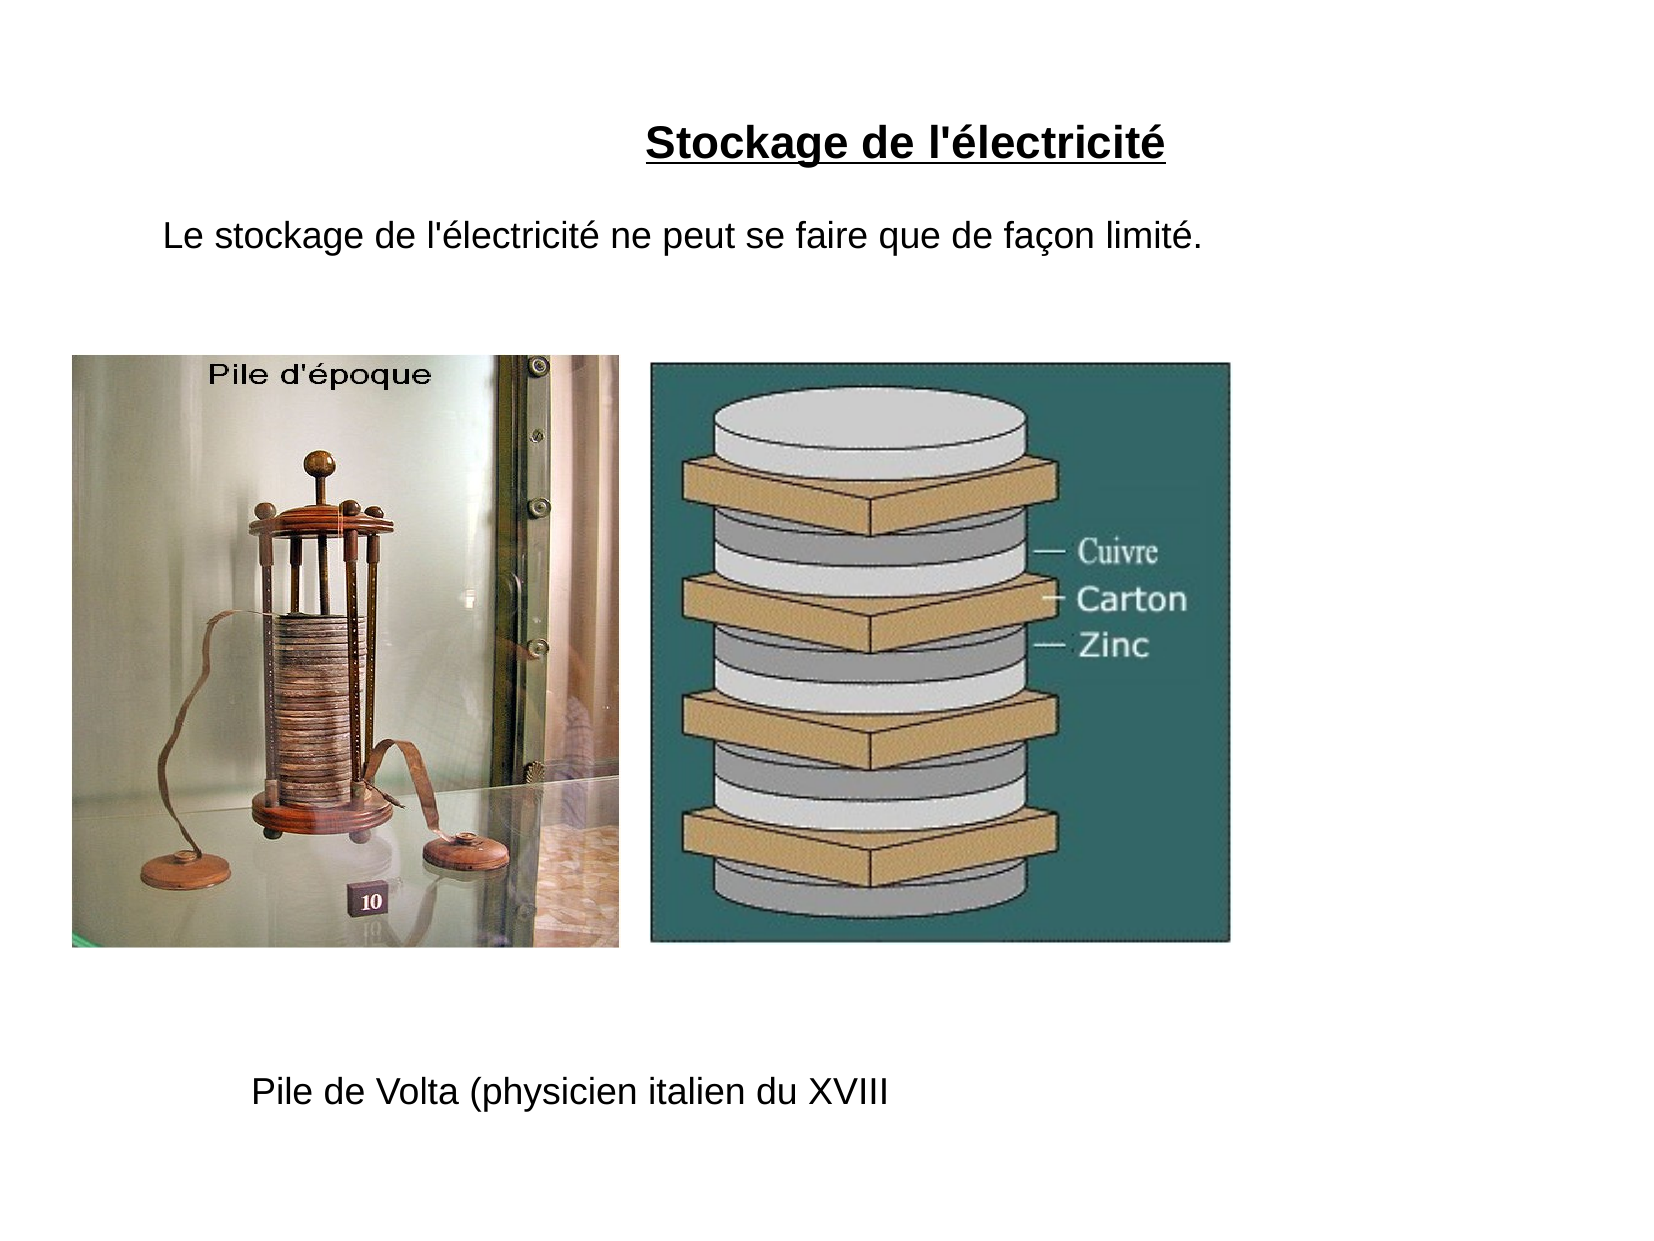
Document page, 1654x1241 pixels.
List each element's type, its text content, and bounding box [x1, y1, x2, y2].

picture [71, 354, 621, 948]
text_box Stockage de l'électricité [630, 110, 1182, 178]
text_box Le stockage de l'électricité ne peut se faire que de façon limité. [147, 206, 1219, 264]
text_box Pile de Volta (physicien italien du XVIII [236, 1062, 904, 1120]
picture [649, 361, 1233, 945]
